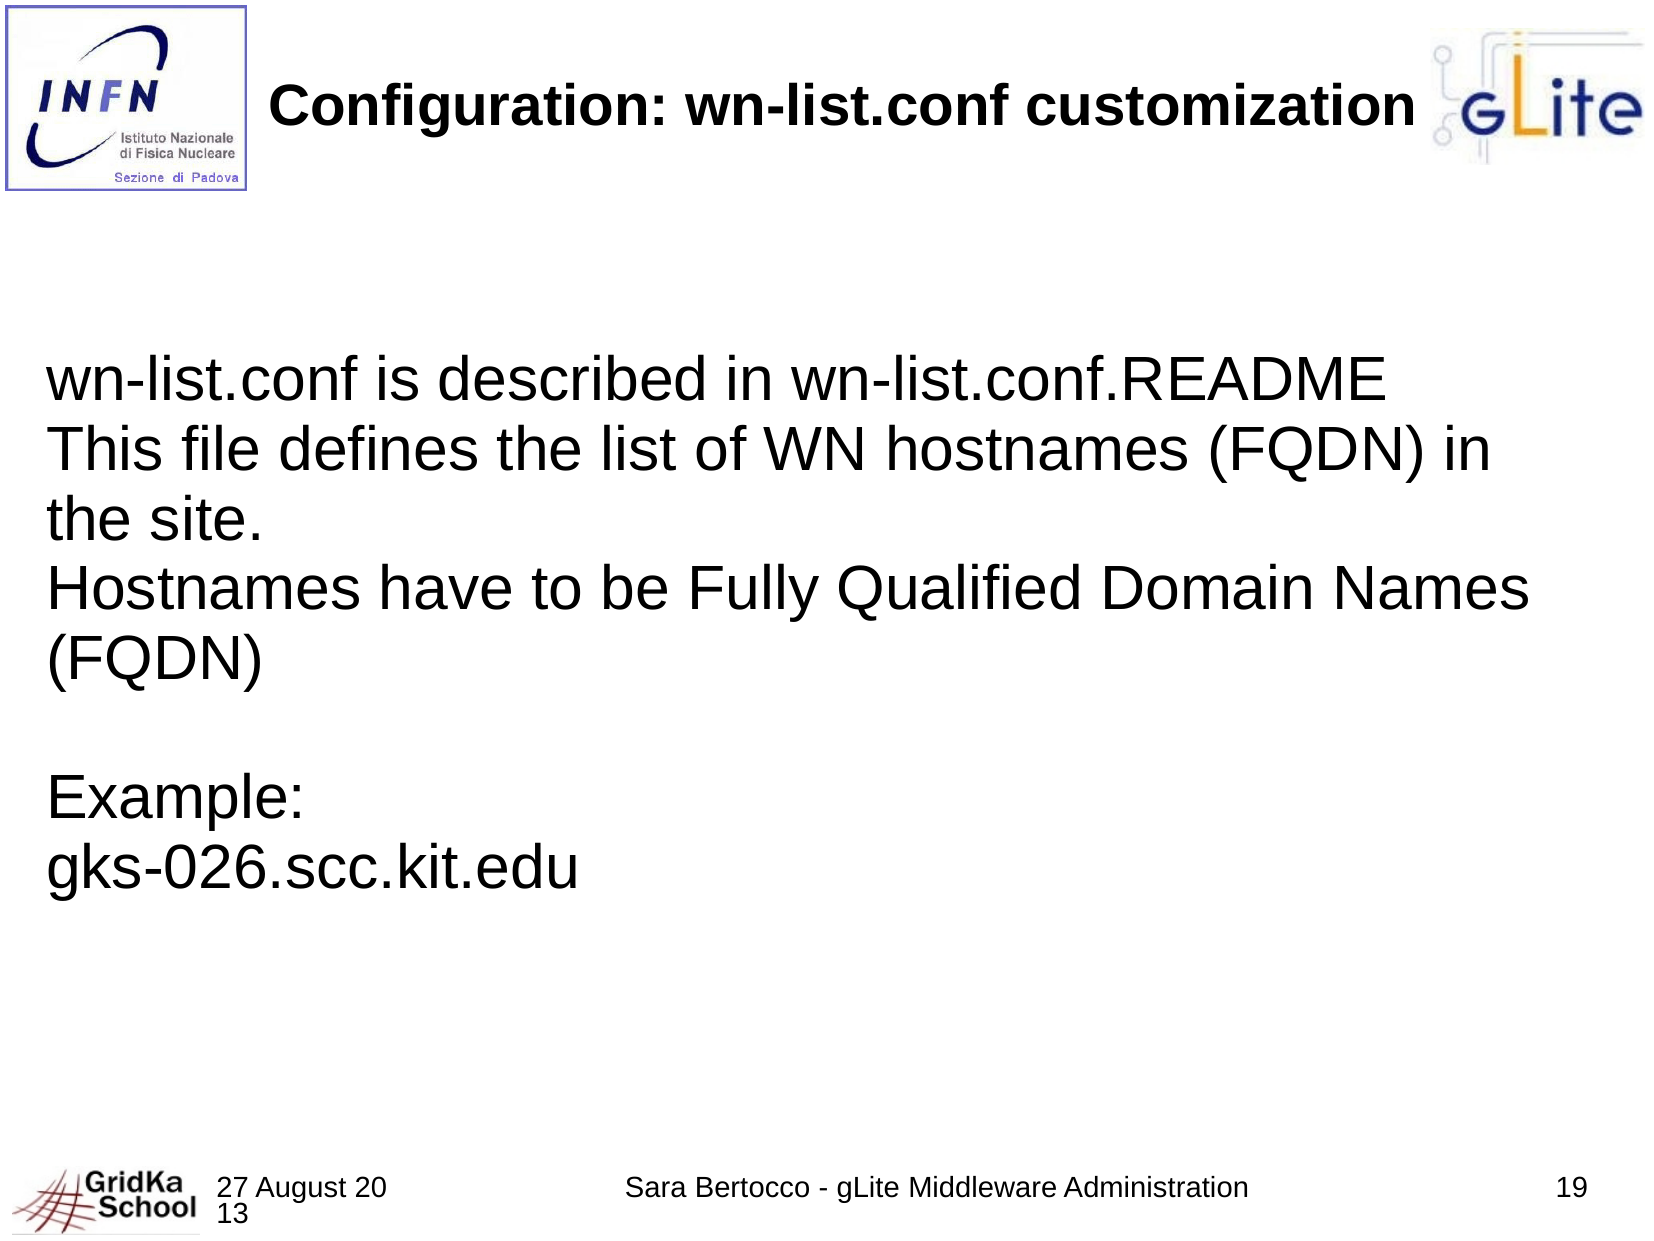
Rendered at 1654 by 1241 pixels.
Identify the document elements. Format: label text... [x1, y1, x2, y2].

picture [5, 5, 247, 191]
text_box wn-list.conf is described in wn-list.conf.README This file defines the list of WN hostnames (FQDN) in the site. Hostnames have to be Fully Qualified Domain Names (FQDN) Example: gks-026.scc.kit.edu [0, 336, 1565, 947]
picture [1430, 28, 1645, 165]
picture [12, 1166, 200, 1235]
title Configuration: wn-list.conf customization [247, 25, 1645, 184]
